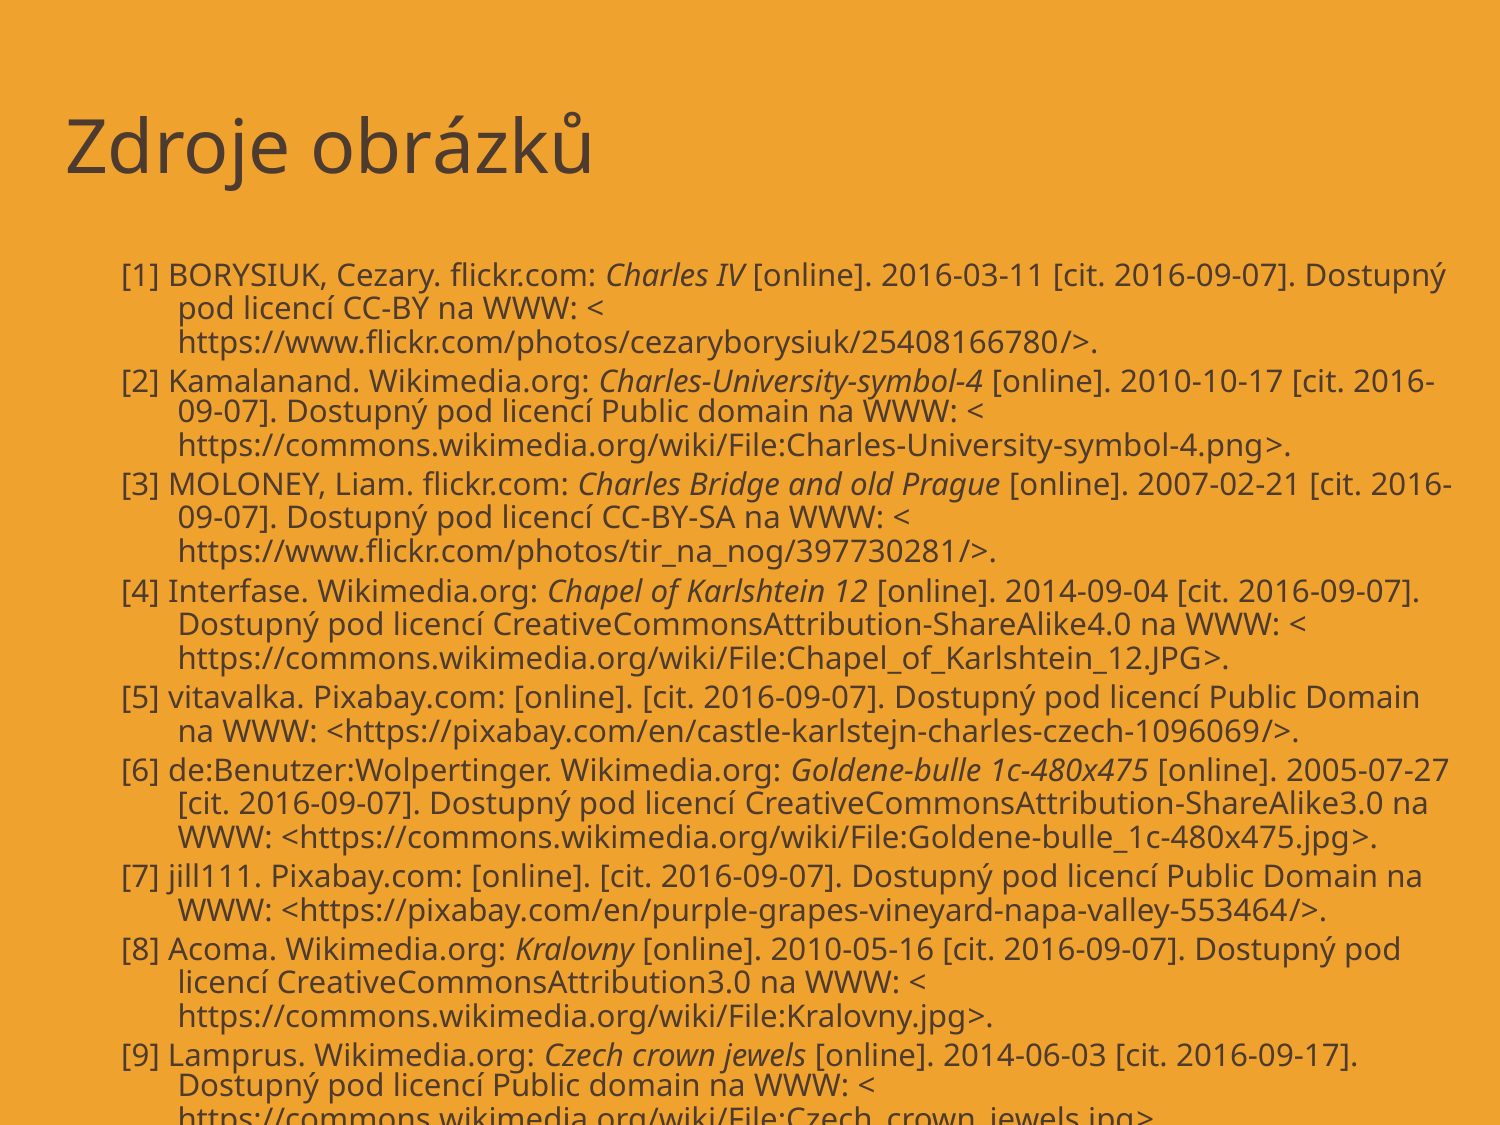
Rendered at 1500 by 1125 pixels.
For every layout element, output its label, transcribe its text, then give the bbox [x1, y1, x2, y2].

list [1] BORYSIUK, Cezary. flickr.com: Charles IV [online]. 2016-03-11 [cit. 2016-09-07]. Dostupný pod licencí CC-BY na WWW: <https://www.flickr.com/photos/cezaryborysiuk/25408166780/>. [2] Kamalanand. Wikimedia.org: Charles-University-symbol-4 [online]. 2010-10-17 [cit. 2016-09-07]. Dostupný pod licencí Public domain na WWW: <https://commons.wikimedia.org/wiki/File:Charles-University-symbol-4.png>. [3] MOLONEY, Liam. flickr.com: Charles Bridge and old Prague [online]. 2007-02-21 [cit. 2016-09-07]. Dostupný pod licencí CC-BY-SA na WWW: <https://www.flickr.com/photos/tir_na_nog/397730281/>. [4] Interfase. Wikimedia.org: Chapel of Karlshtein 12 [online]. 2014-09-04 [cit. 2016-09-07]. Dostupný pod licencí CreativeCommonsAttribution-ShareAlike4.0 na WWW: <https://commons.wikimedia.org/wiki/File:Chapel_of_Karlshtein_12.JPG>. [5] vitavalka. Pixabay.com: [online]. [cit. 2016-09-07]. Dostupný pod licencí Public Domain na WWW: <https://pixabay.com/en/castle-karlstejn-charles-czech-1096069/>. [6] de:Benutzer:Wolpertinger. Wikimedia.org: Goldene-bulle 1c-480x475 [online]. 2005-07-27 [cit. 2016-09-07]. Dostupný pod licencí CreativeCommonsAttribution-ShareAlike3.0 na WWW: <https://commons.wikimedia.org/wiki/File:Goldene-bulle_1c-480x475.jpg>. [7] jill111. Pixabay.com: [online]. [cit. 2016-09-07]. Dostupný pod licencí Public Domain na WWW: <https://pixabay.com/en/purple-grapes-vineyard-napa-valley-553464/>. [8] Acoma. Wikimedia.org: Kralovny [online]. 2010-05-16 [cit. 2016-09-07]. Dostupný pod licencí CreativeCommonsAttribution3.0 na WWW: <https://commons.wikimedia.org/wiki/File:Kralovny.jpg>. [9] Lamprus. Wikimedia.org: Czech crown jewels [online]. 2014-06-03 [cit. 2016-09-17]. Dostupný pod licencí Public domain na WWW: <https://commons.wikimedia.org/wiki/File:Czech_crown_jewels.jpg>. [50, 254, 1476, 1059]
title Zdroje obrázků [50, 75, 1476, 213]
